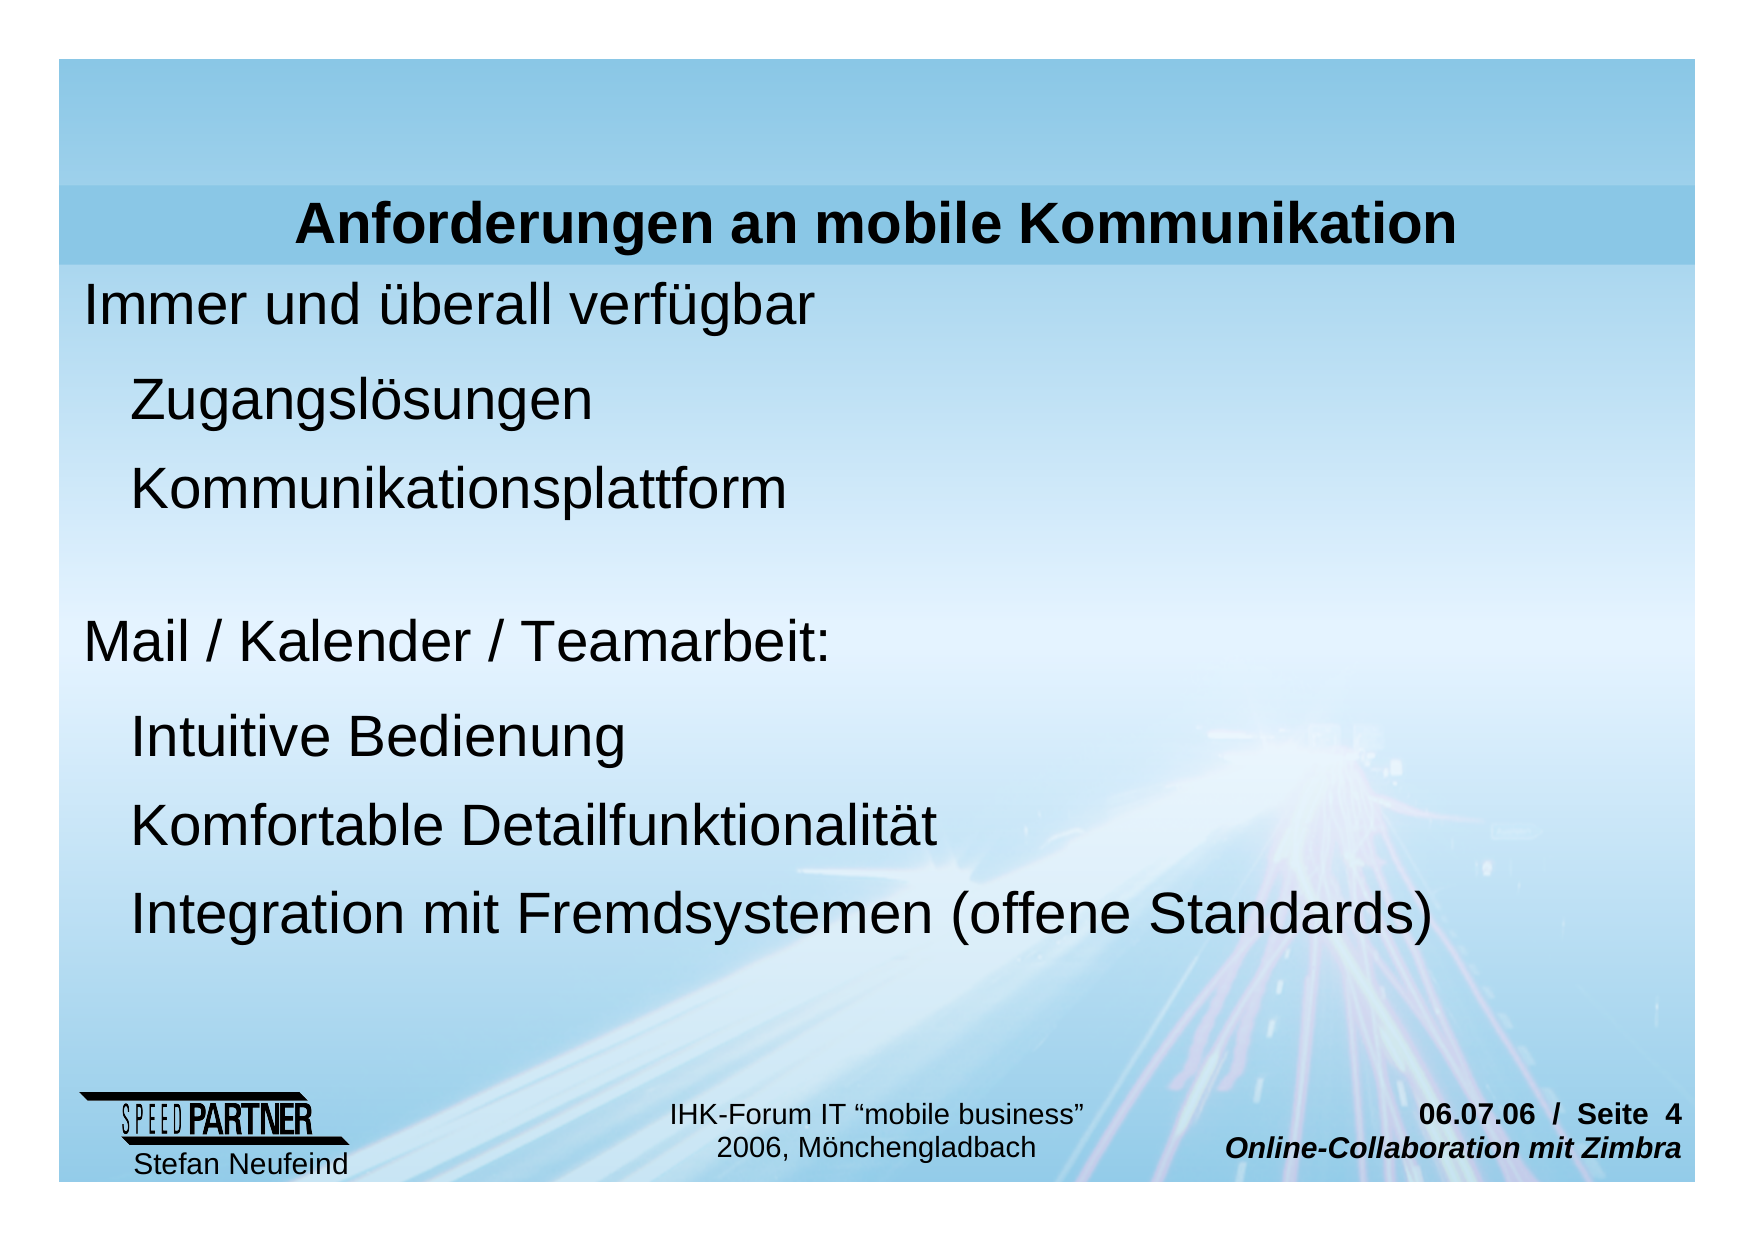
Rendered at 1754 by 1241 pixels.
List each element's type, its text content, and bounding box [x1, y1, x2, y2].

picture [59, 59, 1695, 185]
list Immer und überall verfügbar Zugangslösungen Kommunikationsplattform Mail / Kalender / Teamarbeit: Intuitive Bedienung Komfortable Detailfunktionalität Integration mit Fremdsystemen (offene Standards) [71, 272, 1695, 1055]
title Anforderungen an mobile Kommunikation [59, 190, 1695, 257]
picture [59, 265, 1695, 1182]
